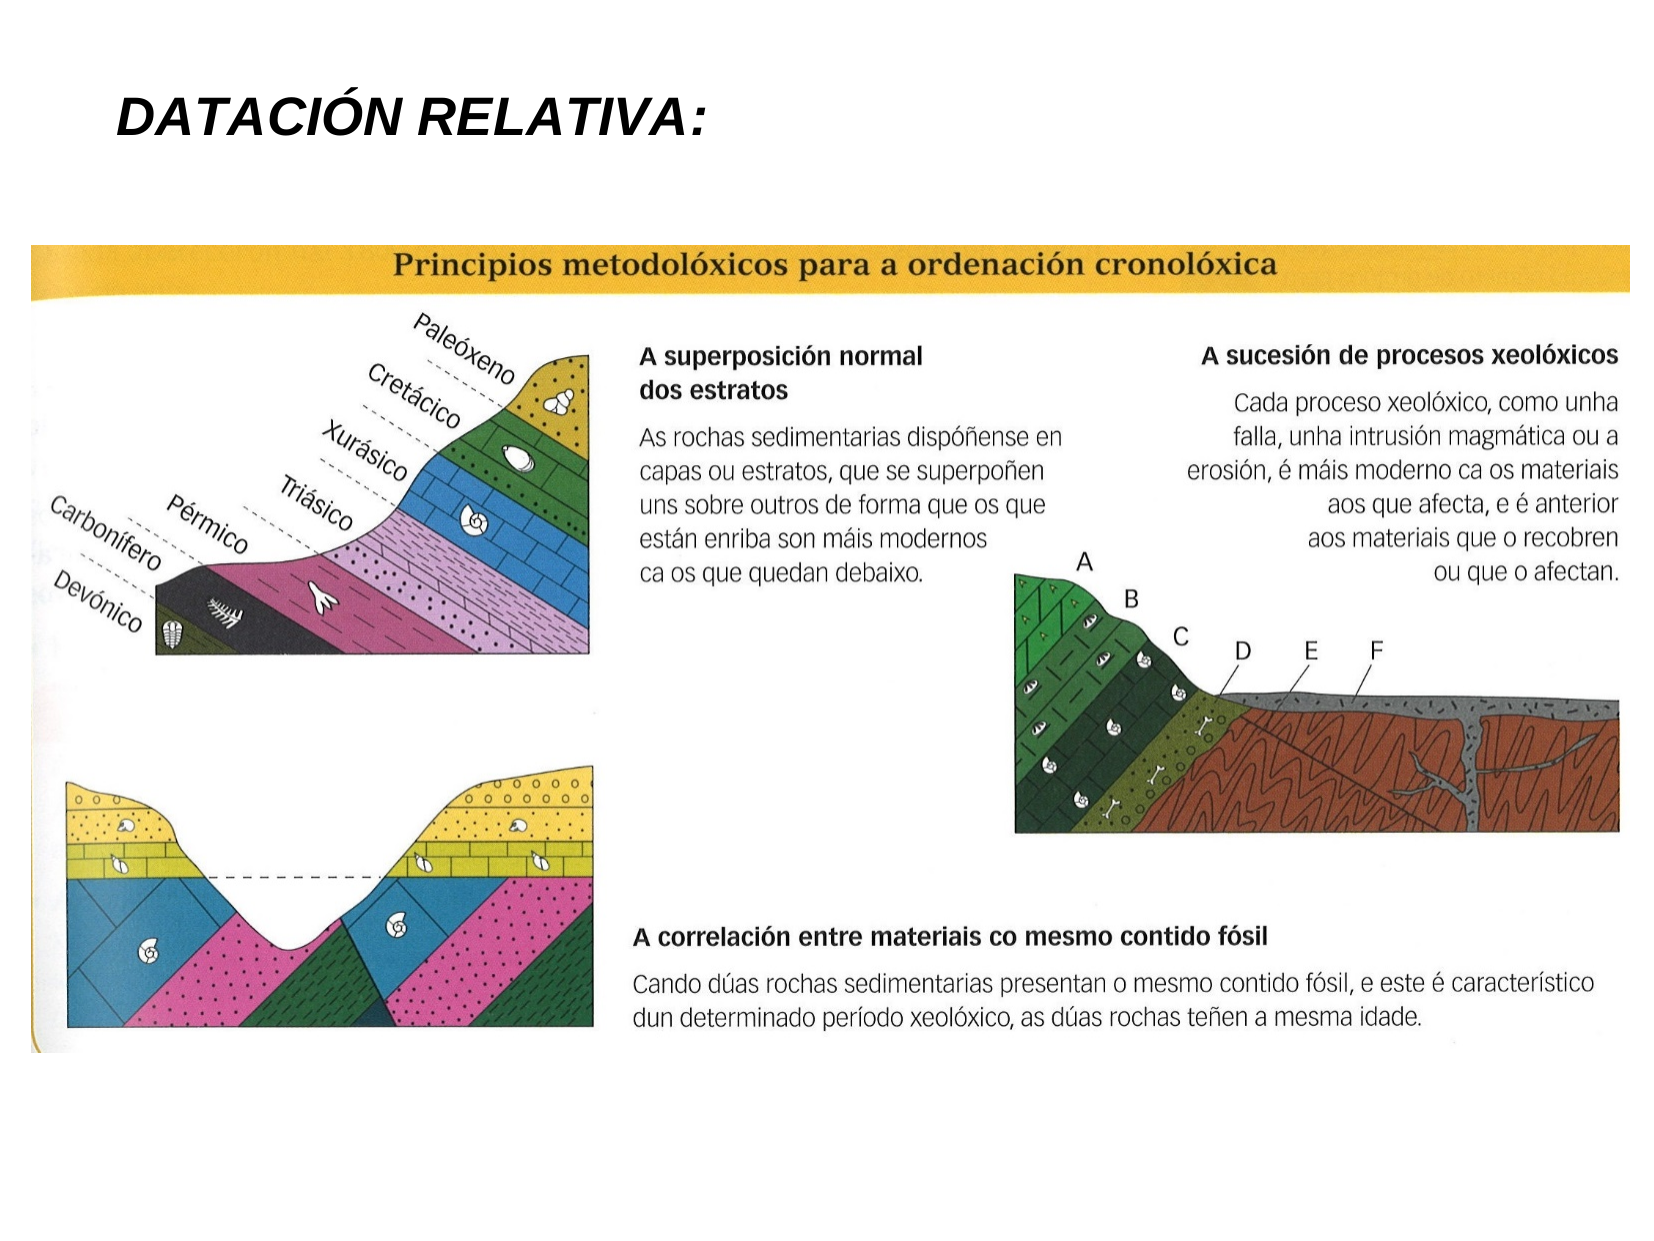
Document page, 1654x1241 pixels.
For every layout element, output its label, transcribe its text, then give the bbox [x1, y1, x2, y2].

picture [31, 245, 1630, 1053]
text_box DATACIÓN RELATIVA: [116, 85, 1605, 149]
